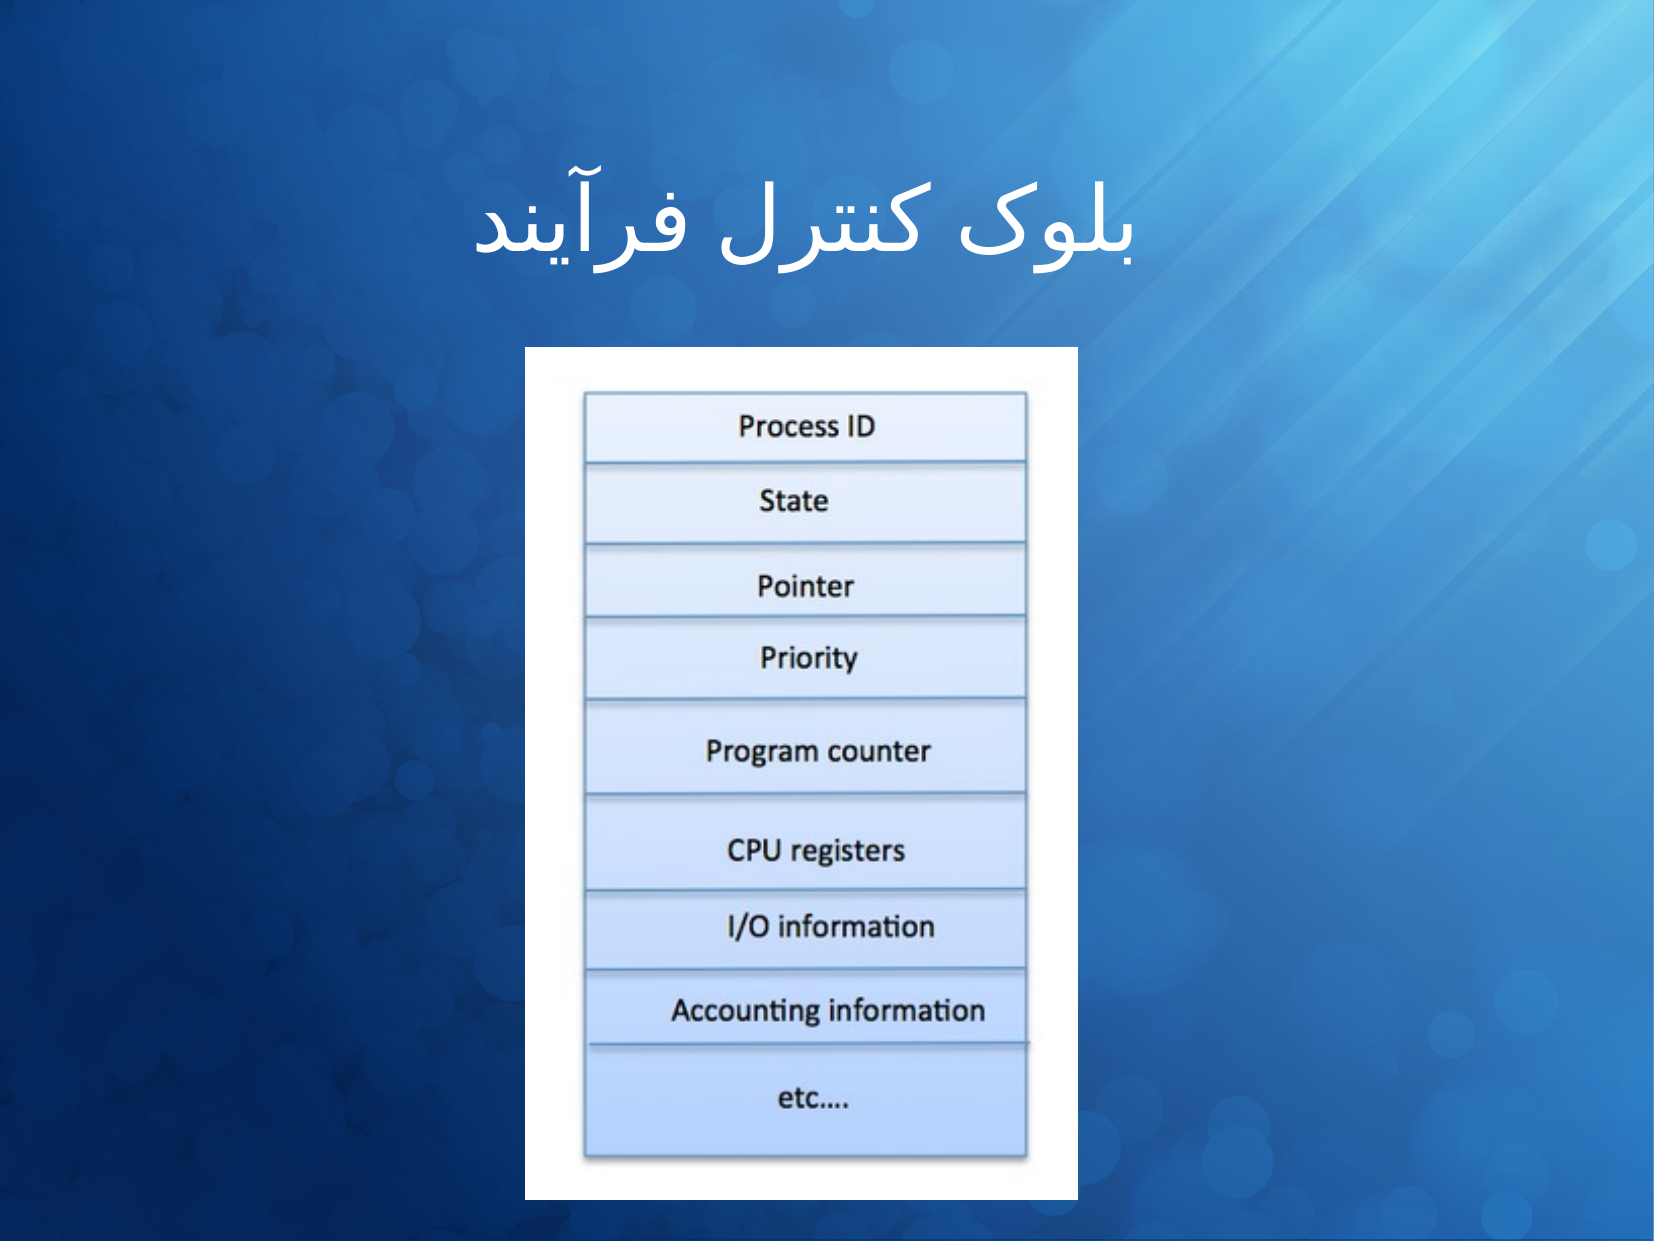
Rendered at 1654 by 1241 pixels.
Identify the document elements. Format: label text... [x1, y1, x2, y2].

title بلوک کنترل فرآیند [112, 154, 1501, 305]
picture [0, 0, 1654, 1241]
